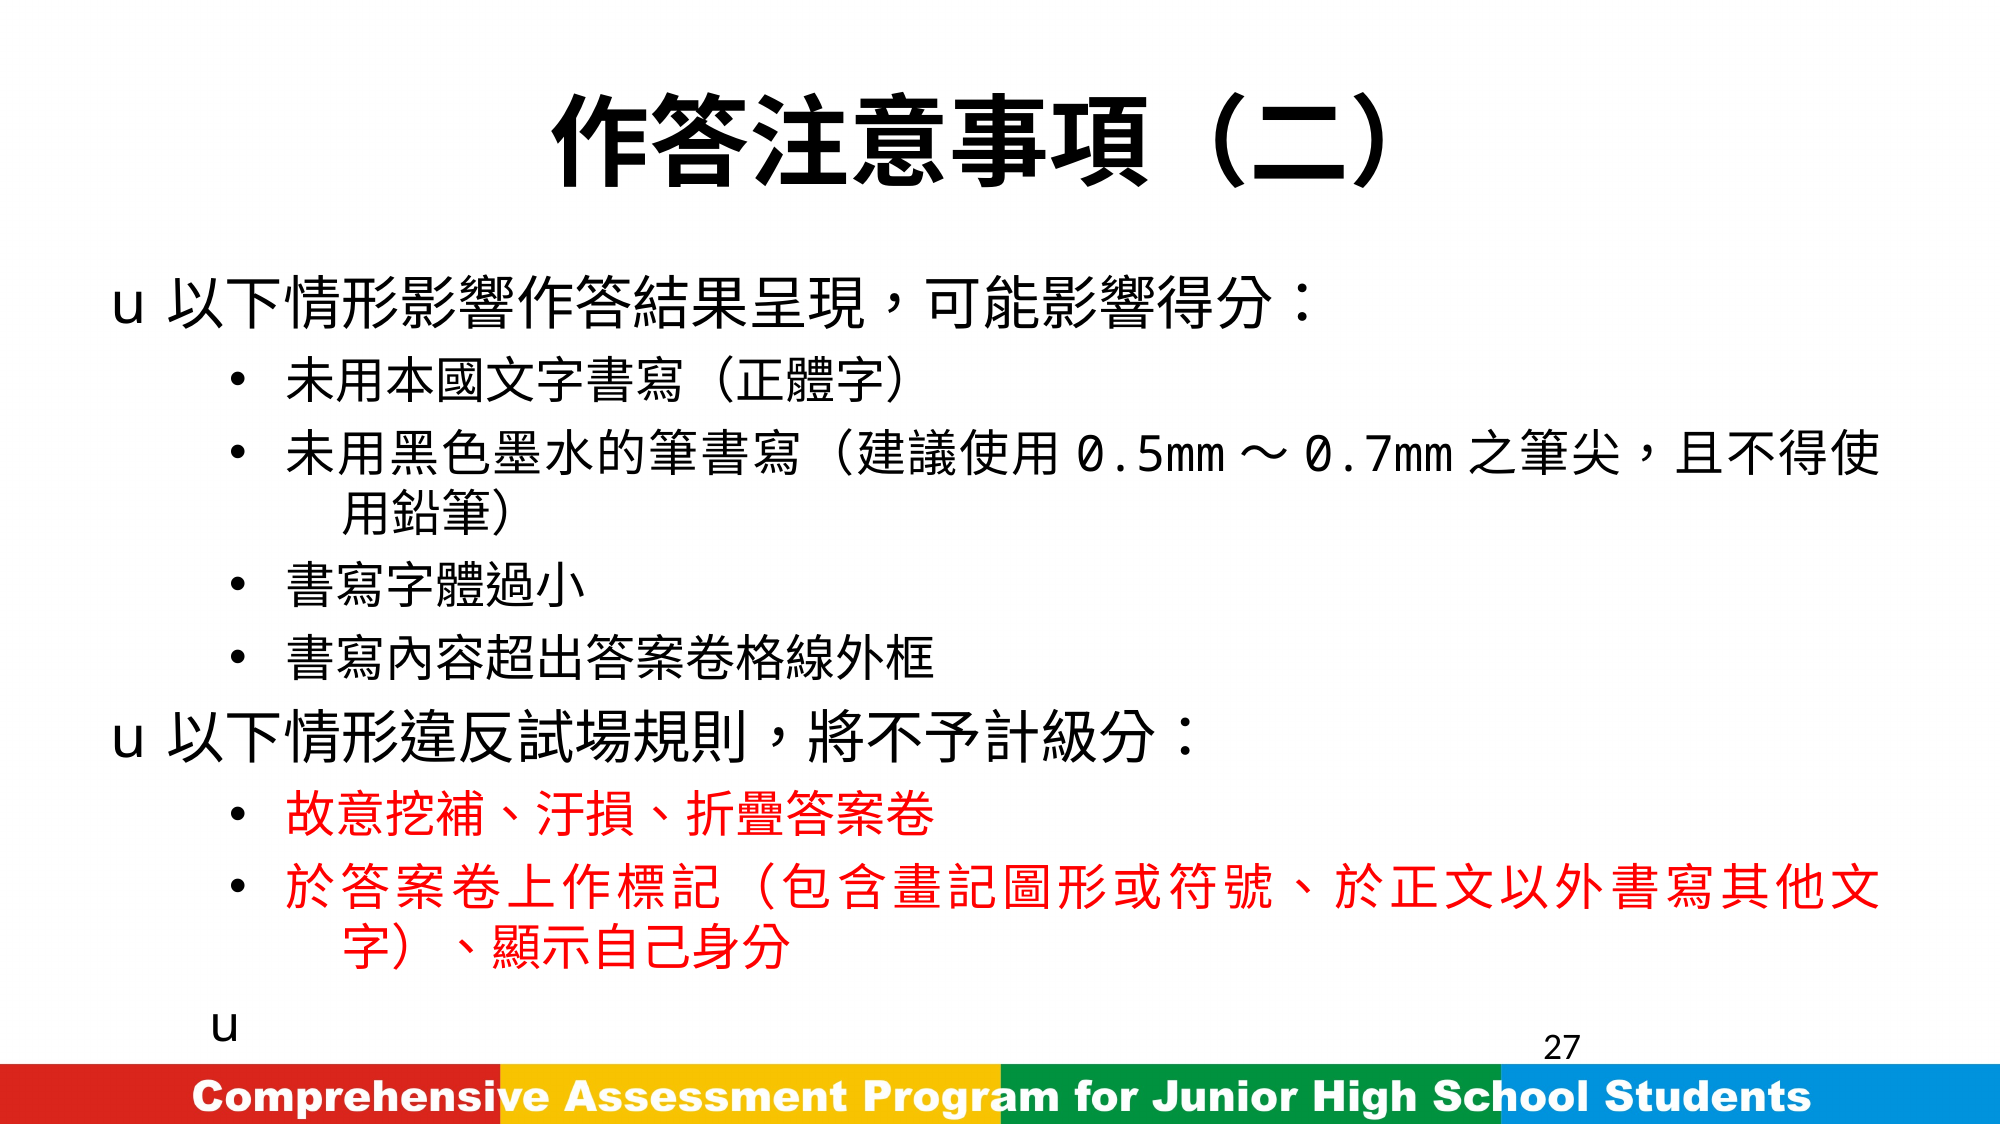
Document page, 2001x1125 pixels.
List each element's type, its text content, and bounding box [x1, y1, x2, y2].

list 以下情形影響作答結果呈現，可能影響得分： 未用本國文字書寫（正體字） 未用黑色墨水的筆書寫（建議使用0.5mm～0.7mm之筆尖，且不得使用鉛筆） 書寫字體過小 書寫內容超出答案卷格線外框 以下情形違反試場規則，將不予計級分： 故意挖補、汙損、折疊答案卷 於答案卷上作標記（包含畫記圖形或符號、於正文以外書寫其他文字）、顯示自己身分 [95, 258, 1896, 1125]
title 作答注意事項（二） [99, 45, 1900, 233]
text_box [1528, 1014, 1995, 1075]
